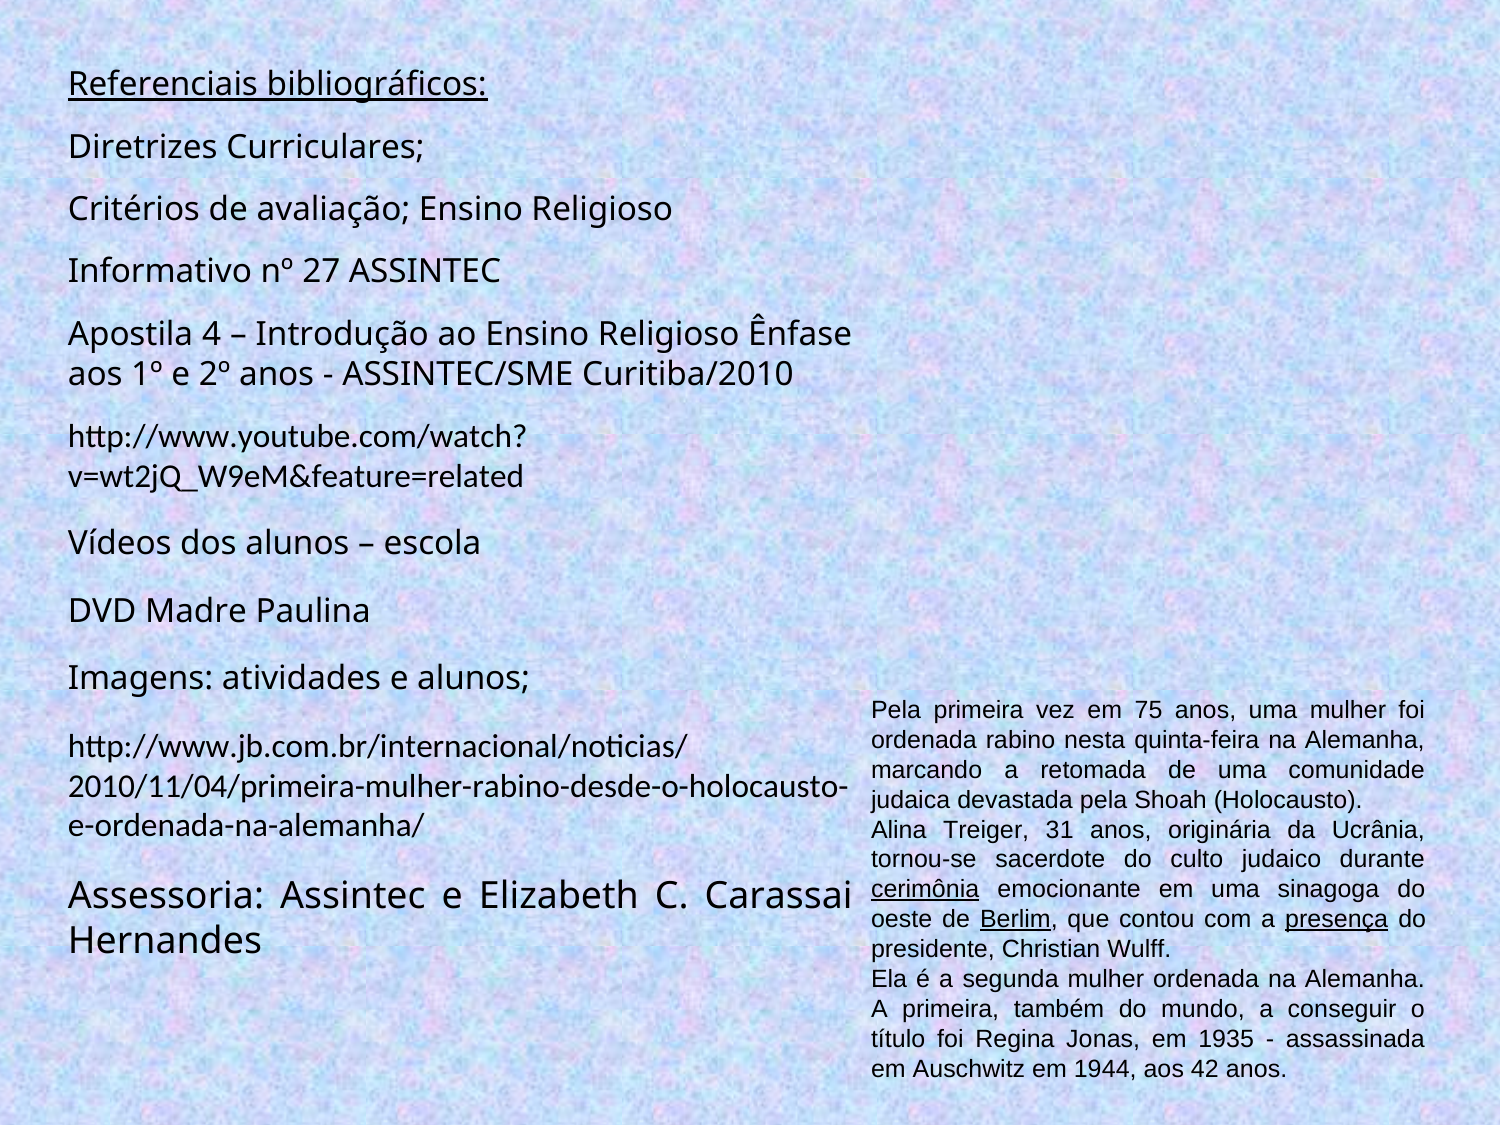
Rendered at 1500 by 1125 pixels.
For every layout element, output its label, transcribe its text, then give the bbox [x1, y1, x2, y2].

picture [0, 0, 1500, 1125]
text_box Referenciais bibliográficos: Diretrizes Curriculares; Critérios de avaliação; Ensino Religioso Informativo nº 27 ASSINTEC Apostila 4 – Introdução ao Ensino Religioso Ênfase aos 1º e 2º anos - ASSINTEC/SME Curitiba/2010 http://www.youtube.com/watch?v=wt2jQ_W9eM&feature=related Vídeos dos alunos – escola DVD Madre Paulina Imagens: atividades e alunos; http://www.jb.com.br/internacional/noticias/2010/11/04/primeira-mulher-rabino-desde-o-holocausto-e-ordenada-na-alemanha/ Assessoria: Assintec e Elizabeth C. Carassai Hernandes [53, 54, 869, 969]
text_box Pela primeira vez em 75 anos, uma mulher foi ordenada rabino nesta quinta-feira na Alemanha, marcando a retomada de uma comunidade judaica devastada pela Shoah (Holocausto). Alina Treiger, 31 anos, originária da Ucrânia, tornou-se sacerdote do culto judaico durante cerimônia emocionante em uma sinagoga do oeste de Berlim, que contou com a presença do presidente, Christian Wulff. Ela é a segunda mulher ordenada na Alemanha. A primeira, também do mundo, a conseguir o título foi Regina Jonas, em 1935 - assassinada em Auschwitz em 1944, aos 42 anos. [856, 685, 1441, 1121]
